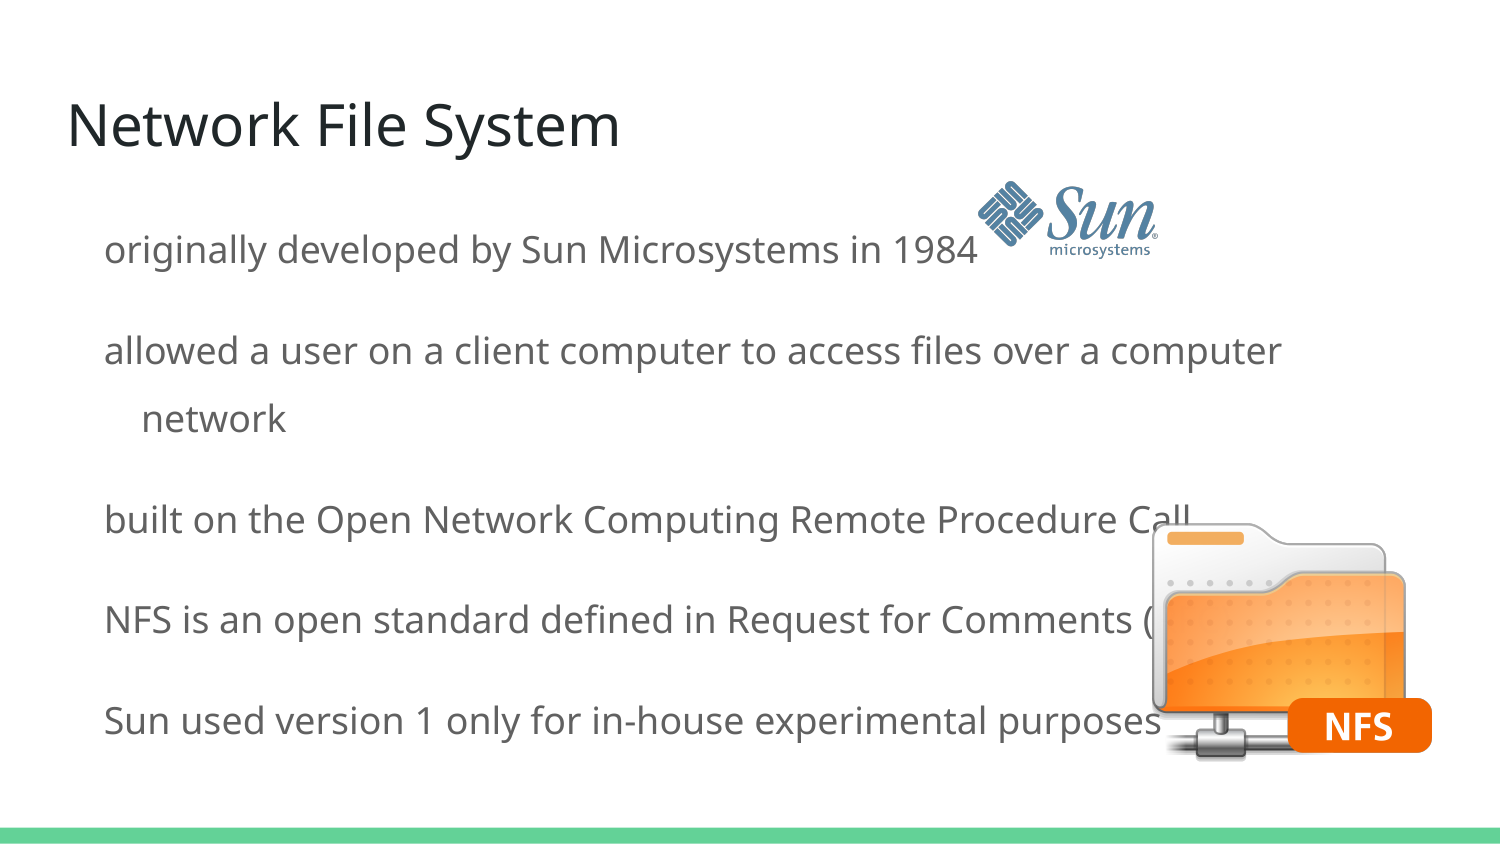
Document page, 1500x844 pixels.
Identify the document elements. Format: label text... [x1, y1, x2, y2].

picture [1152, 488, 1432, 768]
list originally developed by Sun Microsystems in 1984 allowed a user on a client computer to access files over a computer network built on the Open Network Computing Remote Procedure Call NFS is an open standard defined in Request for Comments (RFC) Sun used version 1 only for in-house experimental purposes [51, 189, 1449, 750]
title Network File System [51, 72, 1449, 167]
picture [977, 180, 1159, 260]
